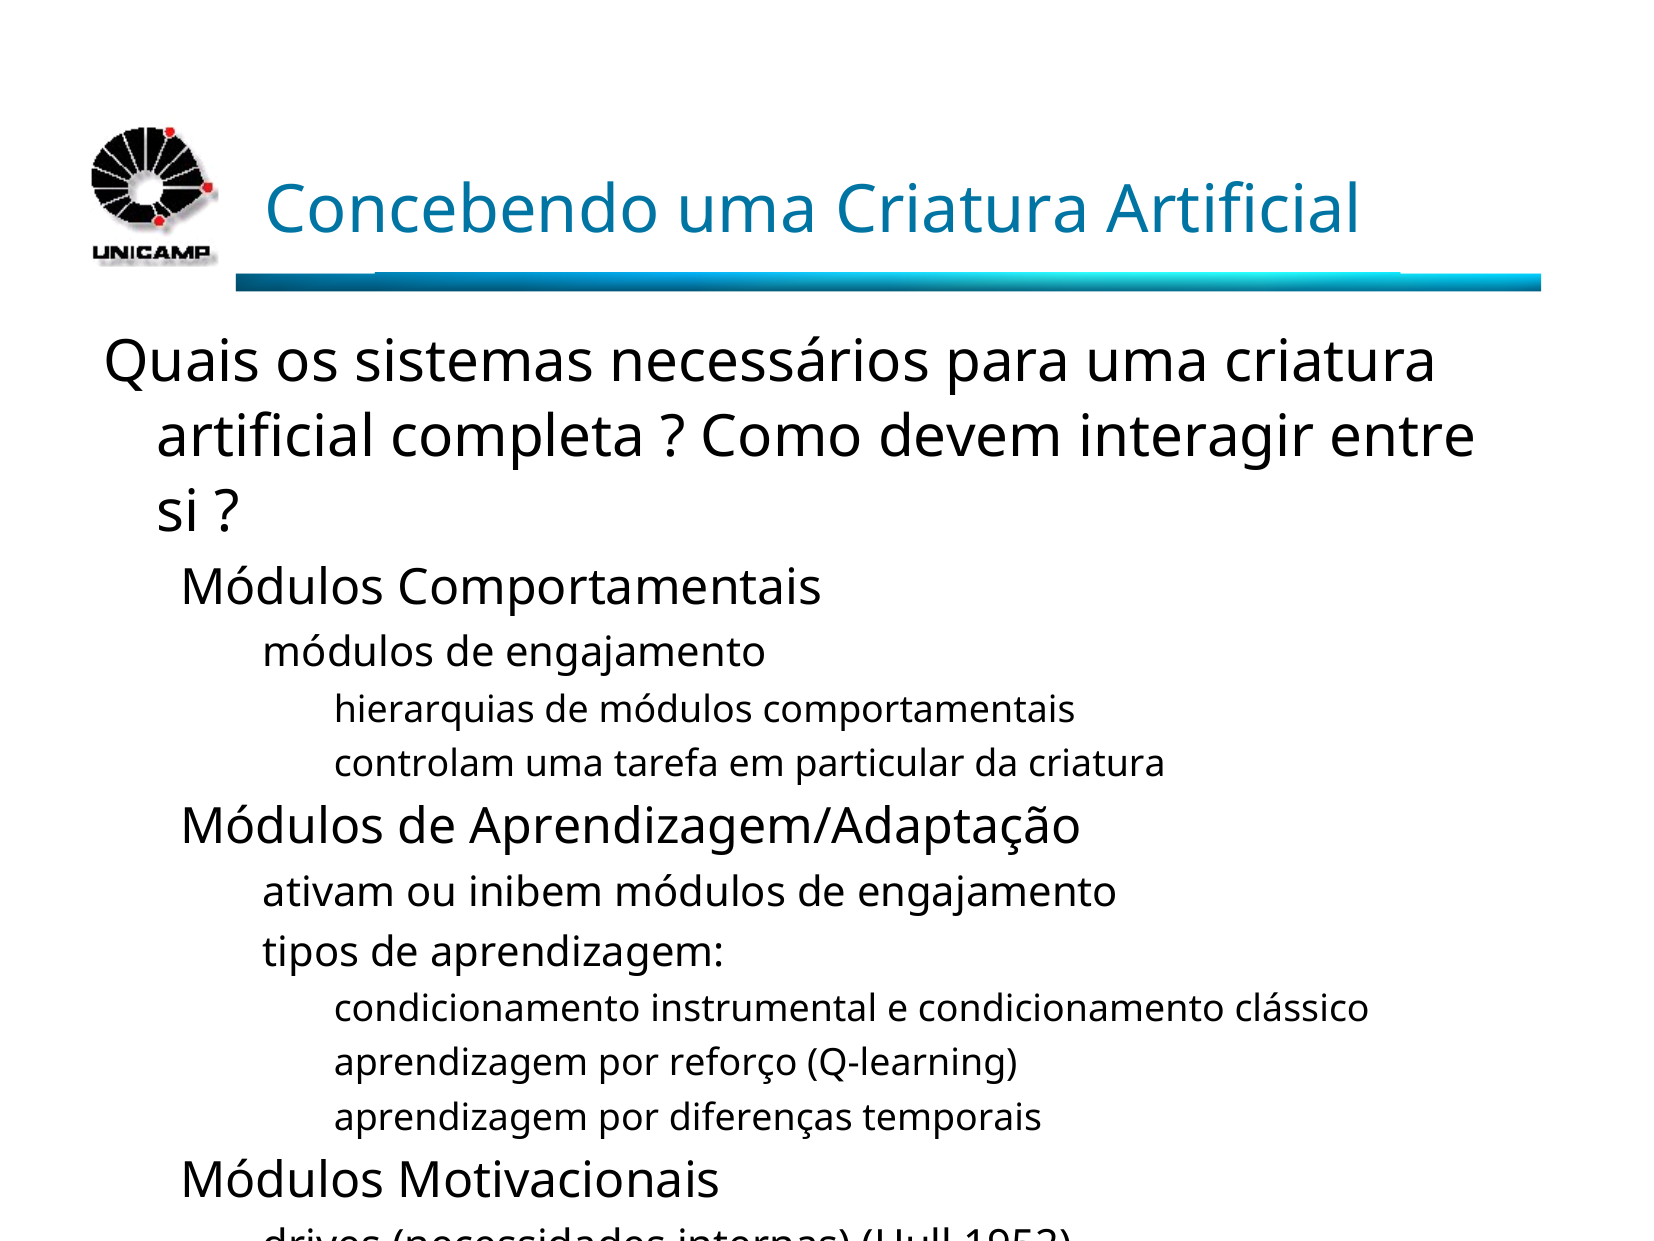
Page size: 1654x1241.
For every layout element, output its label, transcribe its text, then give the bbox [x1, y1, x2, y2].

picture [125, 272, 1654, 295]
list Quais os sistemas necessários para uma criatura artificial completa ? Como devem interagir entre si ? Módulos Comportamentais módulos de engajamento hierarquias de módulos comportamentais controlam uma tarefa em particular da criatura Módulos de Aprendizagem/Adaptação ativam ou inibem módulos de engajamento tipos de aprendizagem: condicionamento instrumental e condicionamento clássico aprendizagem por reforço (Q-learning) aprendizagem por diferenças temporais Módulos Motivacionais drives (necessidades internas) (Hull 1952) incentivos (externos e internos, inatos ou adquiridos) [85, 321, 1565, 1182]
title Concebendo uma Criatura Artificial [257, 41, 1581, 248]
